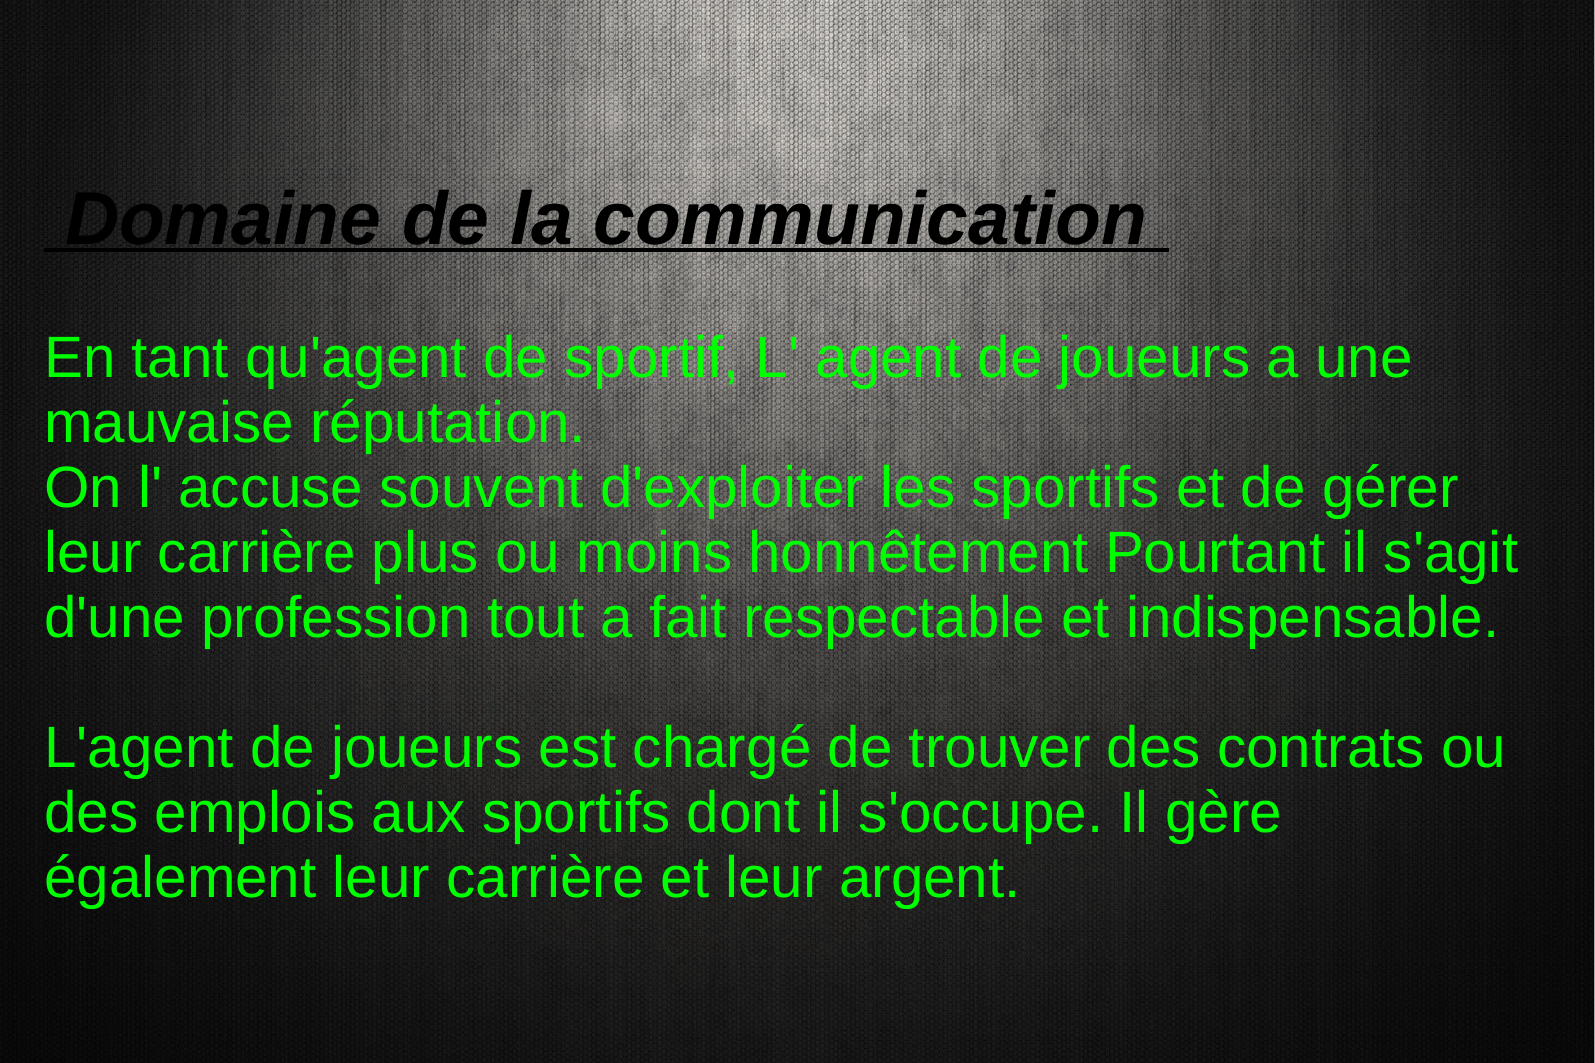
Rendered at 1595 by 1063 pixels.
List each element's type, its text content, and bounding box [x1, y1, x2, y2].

picture [0, 0, 1595, 1063]
text_box Domaine de la communication En tant qu'agent de sportif, L' agent de joueurs a une mauvaise réputation. On l' accuse souvent d'exploiter les sportifs et de gérer leur carrière plus ou moins honnêtement Pourtant il s'agit d'une profession tout a fait respectable et indispensable. L'agent de joueurs est chargé de trouver des contrats ou des emplois aux sportifs dont il s'occupe. Il gère également leur carrière et leur argent. [29, 168, 1565, 916]
